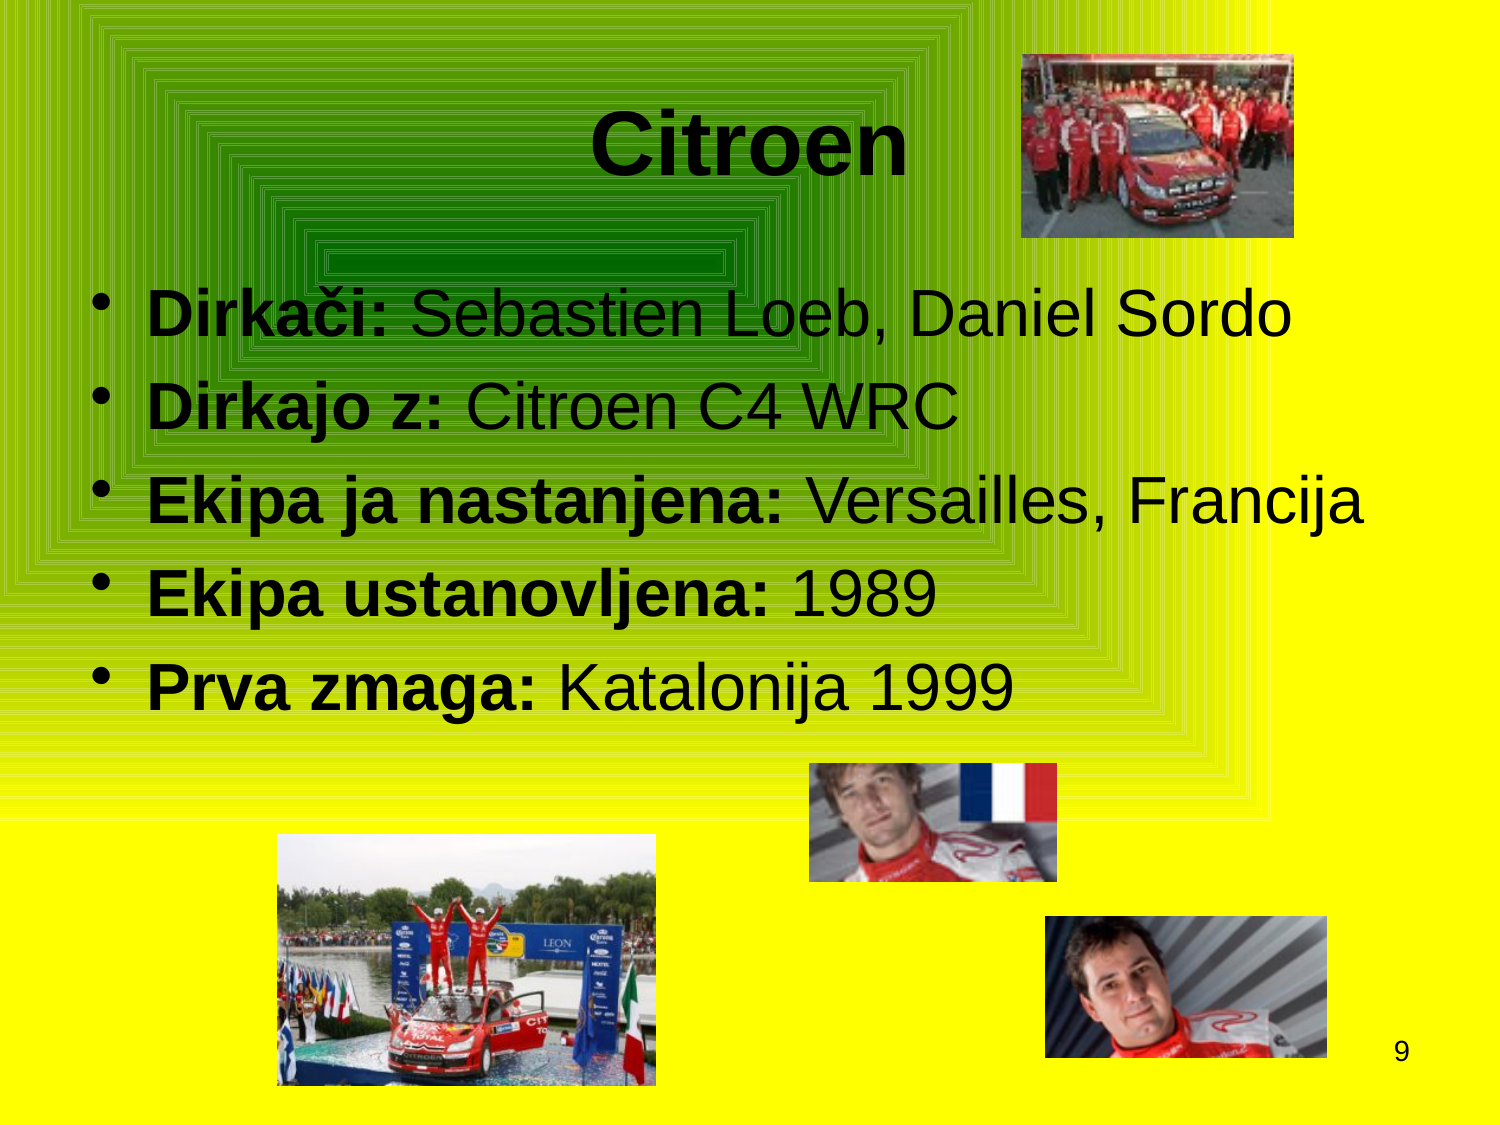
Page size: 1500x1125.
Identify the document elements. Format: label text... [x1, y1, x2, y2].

picture [809, 763, 1057, 882]
list Dirkači: Sebastien Loeb, Daniel Sordo Dirkajo z: Citroen C4 WRC Ekipa ja nastanjena: Versailles, Francija Ekipa ustanovljena: 1989 Prva zmaga: Katalonija 1999 [75, 262, 1425, 1005]
picture [1045, 916, 1327, 1058]
picture [277, 834, 656, 1086]
slide_number <number> [1074, 1024, 1425, 1103]
picture [1021, 54, 1294, 238]
title Citroen [75, 45, 1425, 233]
